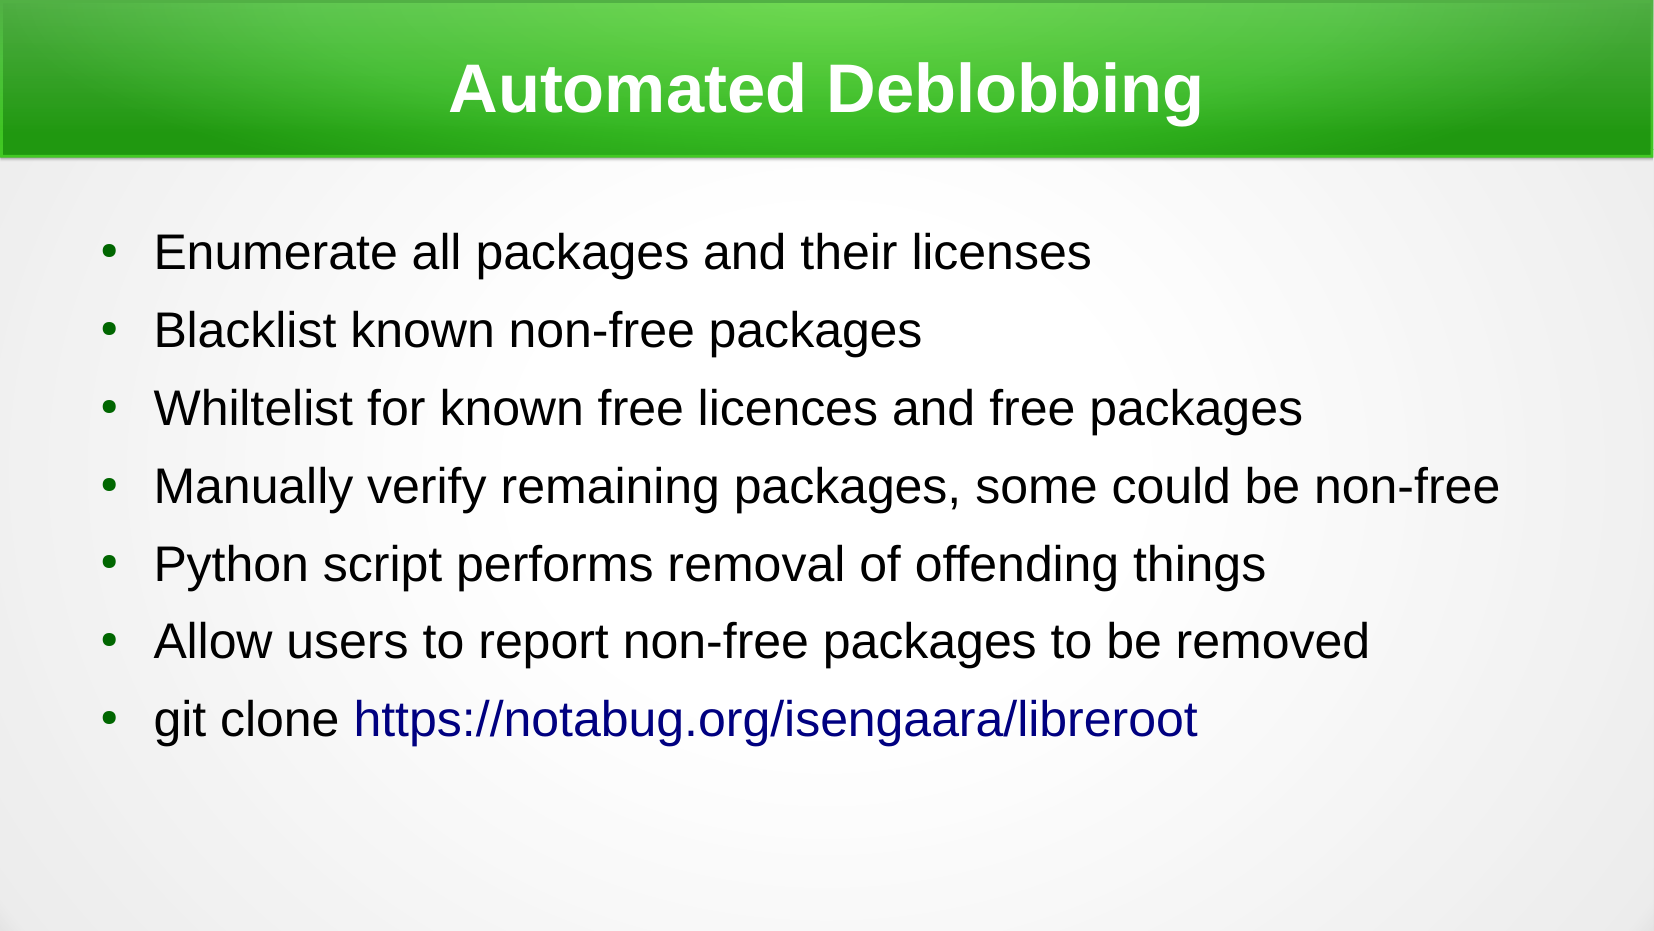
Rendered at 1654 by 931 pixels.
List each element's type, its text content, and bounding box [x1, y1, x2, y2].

list Enumerate all packages and their licenses Blacklist known non-free packages Whiltelist for known free licences and free packages Manually verify remaining packages, some could be non-free Python script performs removal of offending things Allow users to report non-free packages to be removed git clone https://notabug.org/isengaara/libreroot [82, 224, 1571, 764]
title Automated Deblobbing [82, 35, 1571, 142]
